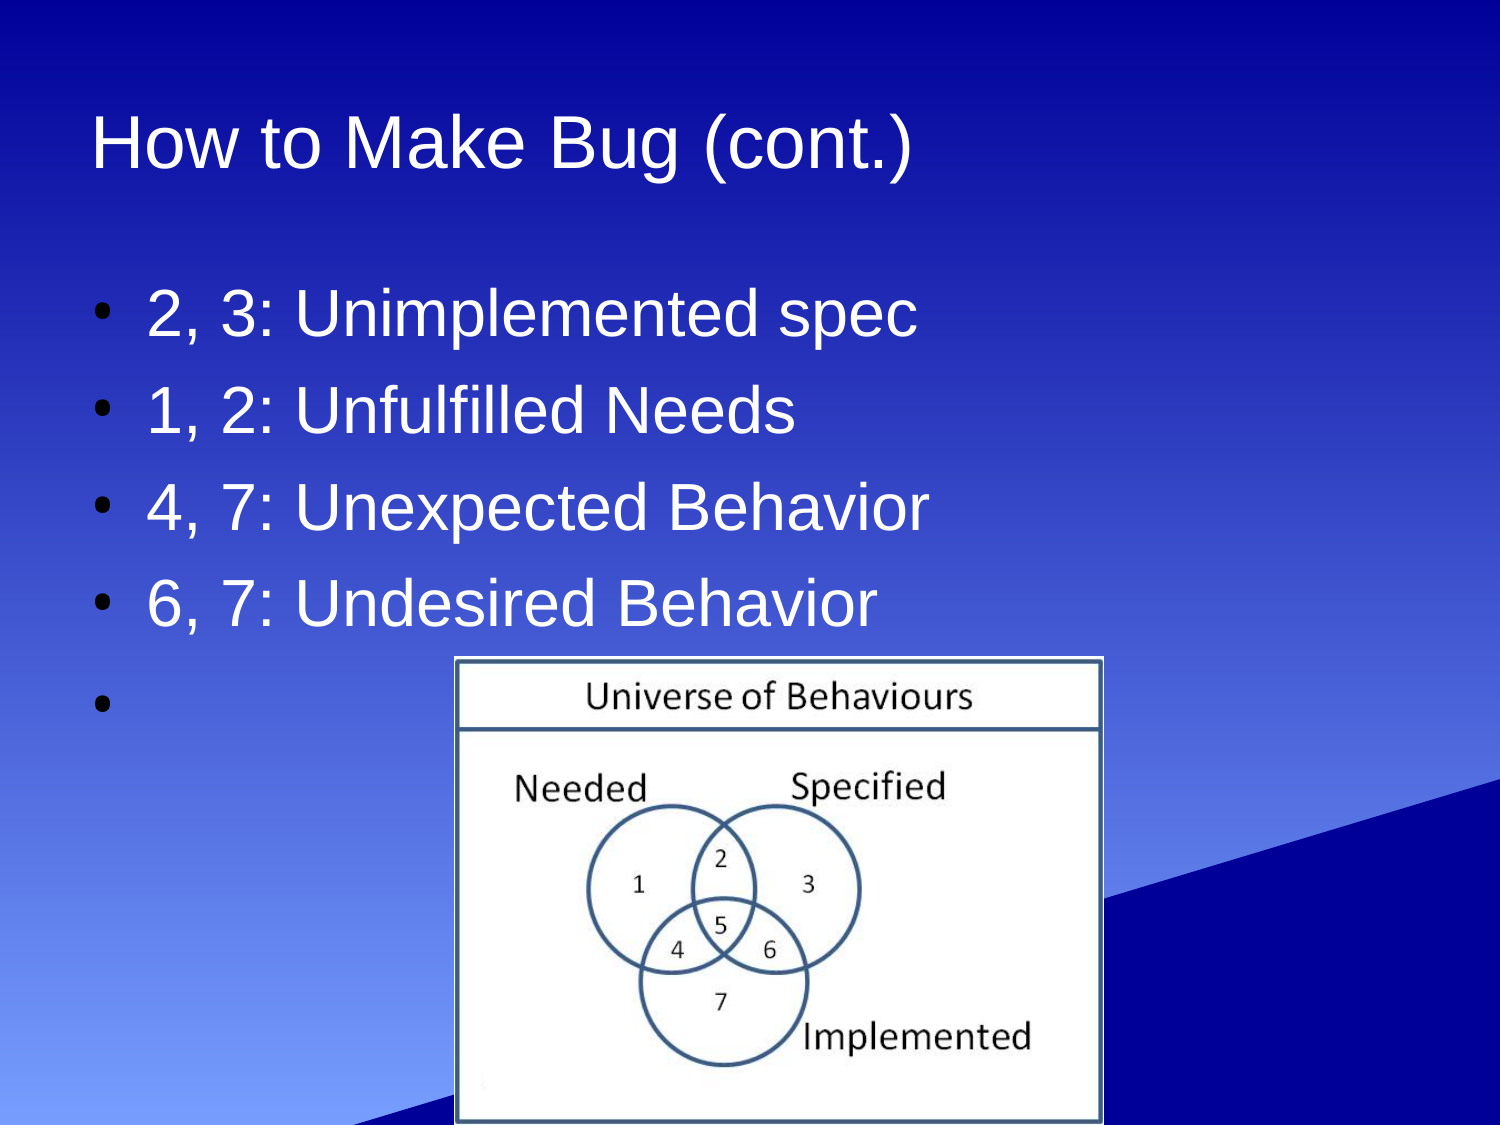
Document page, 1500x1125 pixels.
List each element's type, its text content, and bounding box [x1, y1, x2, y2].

title How to Make Bug (cont.) [75, 45, 1426, 233]
list 2, 3: Unimplemented spec 1, 2: Unfulfilled Needs 4, 7: Unexpected Behavior 6, 7: Undesired Behavior [75, 262, 1426, 1005]
picture [454, 657, 1104, 1125]
